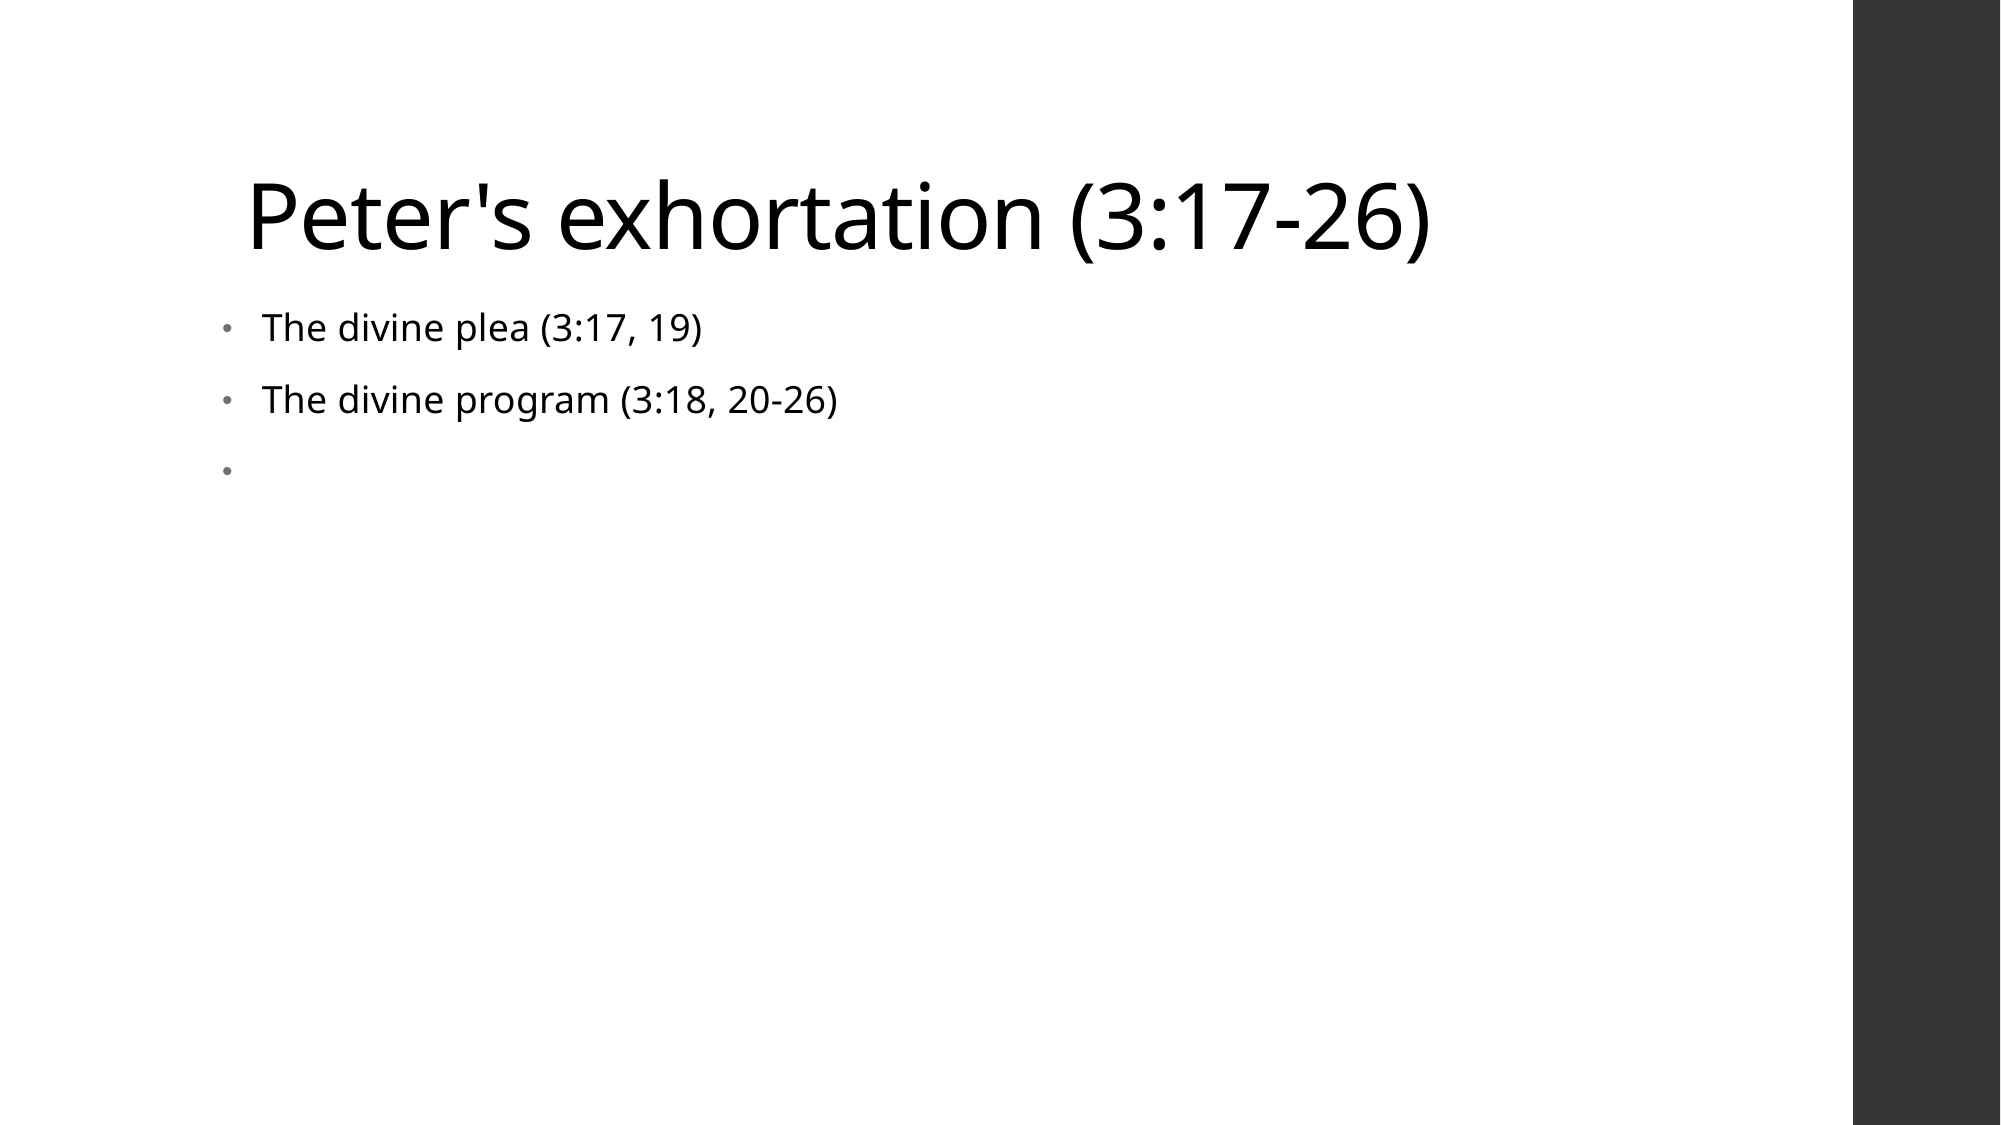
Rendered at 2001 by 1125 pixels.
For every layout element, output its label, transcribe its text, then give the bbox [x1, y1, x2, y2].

list The divine plea (3:17, 19) The divine program (3:18, 20-26) [206, 299, 1617, 1014]
title Peter's exhortation (3:17-26) [206, 60, 1797, 278]
